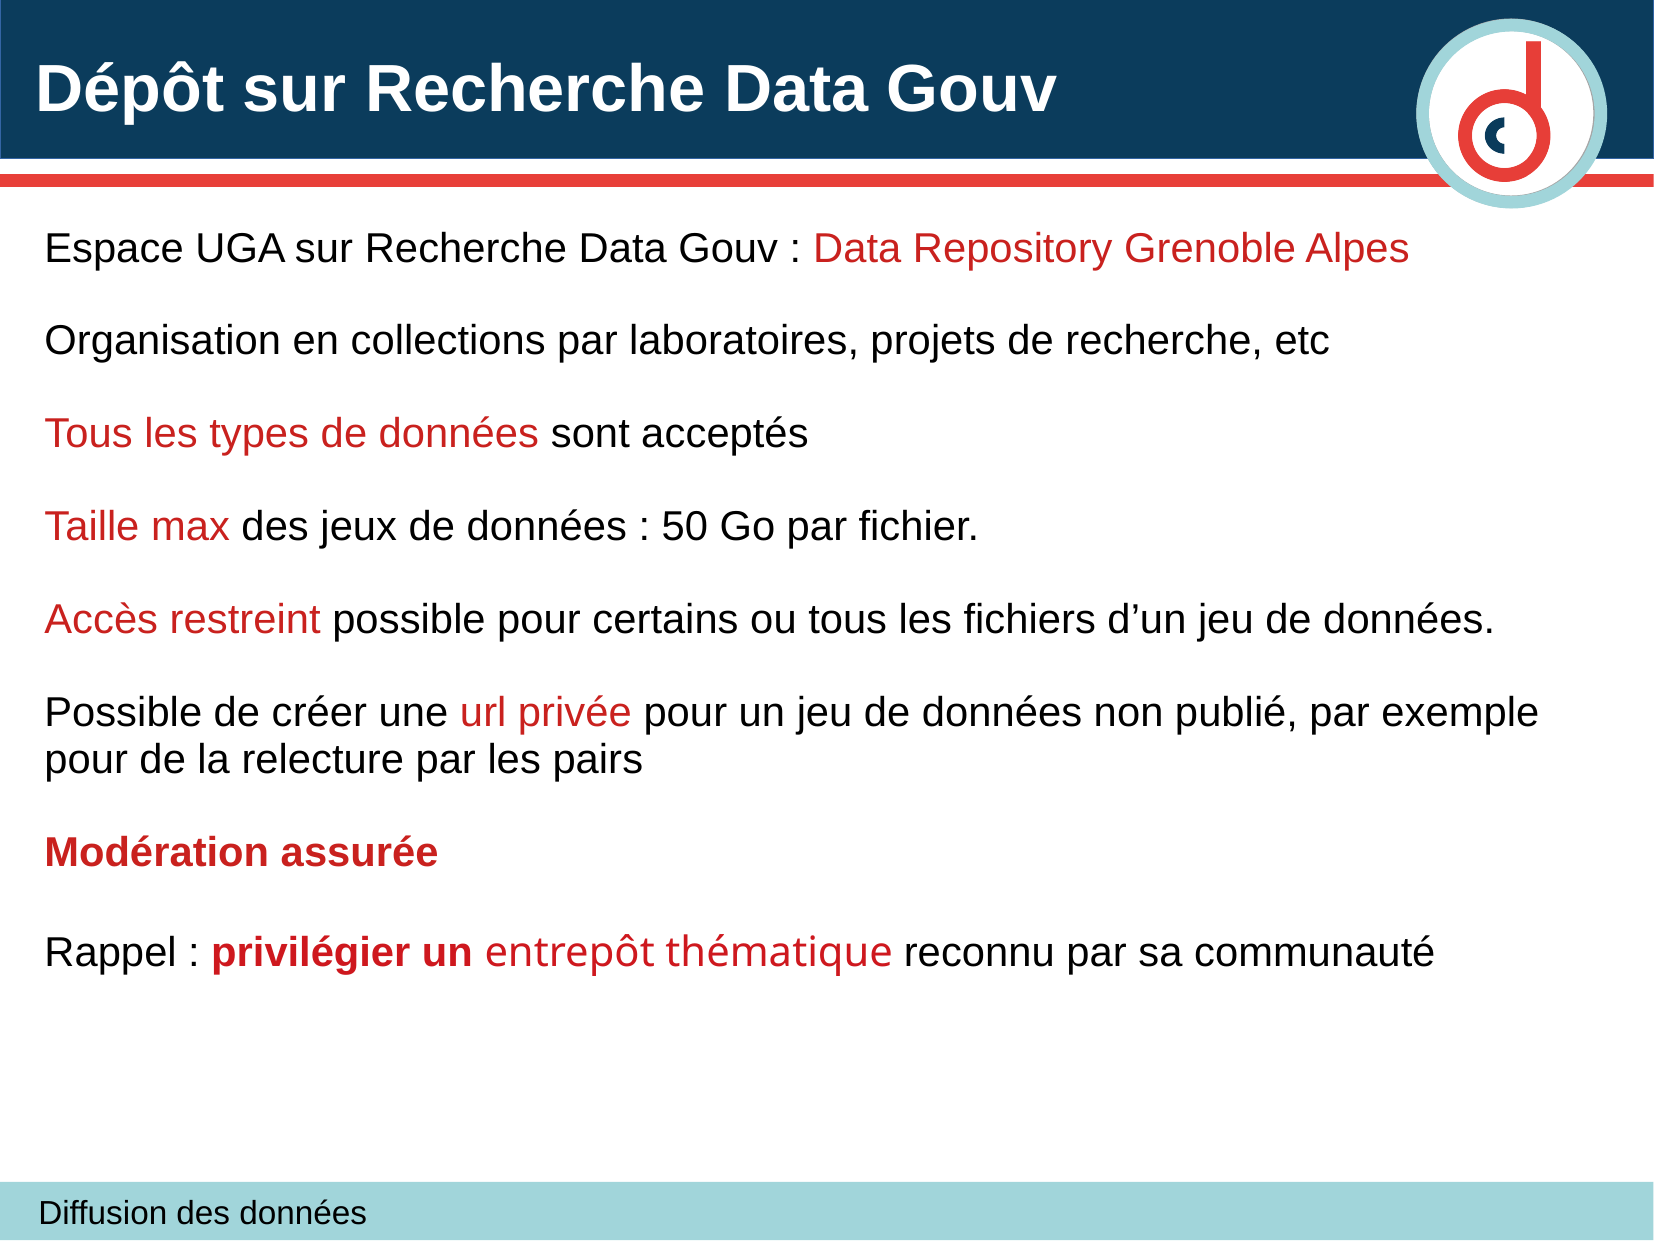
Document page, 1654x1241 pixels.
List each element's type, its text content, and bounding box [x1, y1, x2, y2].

title Dépôt sur Recherche Data Gouv [35, 11, 1430, 159]
text_box Diffusion des données [23, 1187, 621, 1241]
text_box Espace UGA sur Recherche Data Gouv : Data Repository Grenoble Alpes Organisation en collections par laboratoires, projets de recherche, etc Tous les types de données sont acceptés Taille max des jeux de données : 50 Go par fichier. Accès restreint possible pour certains ou tous les fichiers d’un jeu de données. Possible de créer une url privée pour un jeu de données non publié, par exemple pour de la relecture par les pairs Modération assurée Rappel : privilégier un entrepôt thématique reconnu par sa communauté [29, 216, 1626, 1129]
